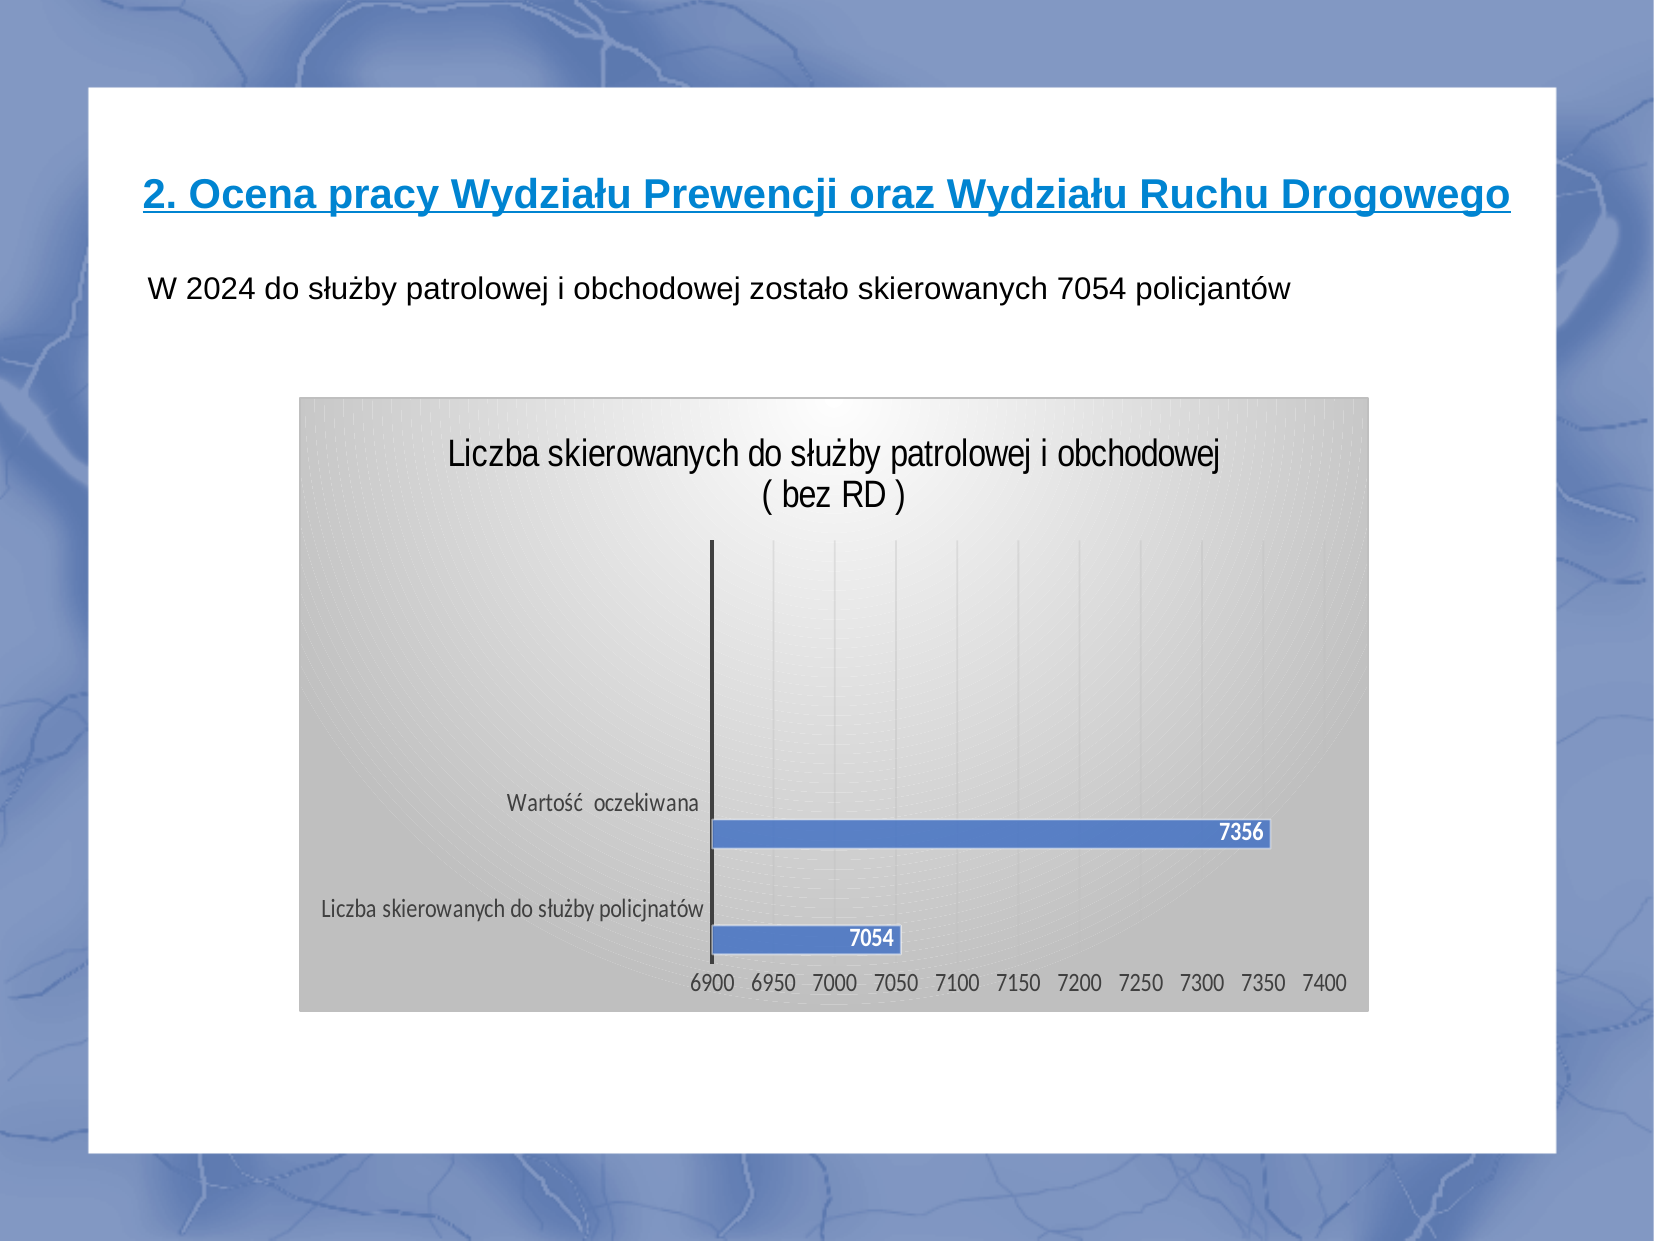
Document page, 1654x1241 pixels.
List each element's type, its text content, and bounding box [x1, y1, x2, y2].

title 2. Ocena pracy Wydziału Prewencji oraz Wydziału Ruchu Drogowego [118, 90, 1536, 298]
chart [299, 397, 1370, 1012]
list W 2024 do służby patrolowej i obchodowej zostało skierowanych 7054 policjantów [147, 271, 1506, 598]
picture [0, 0, 1654, 1241]
